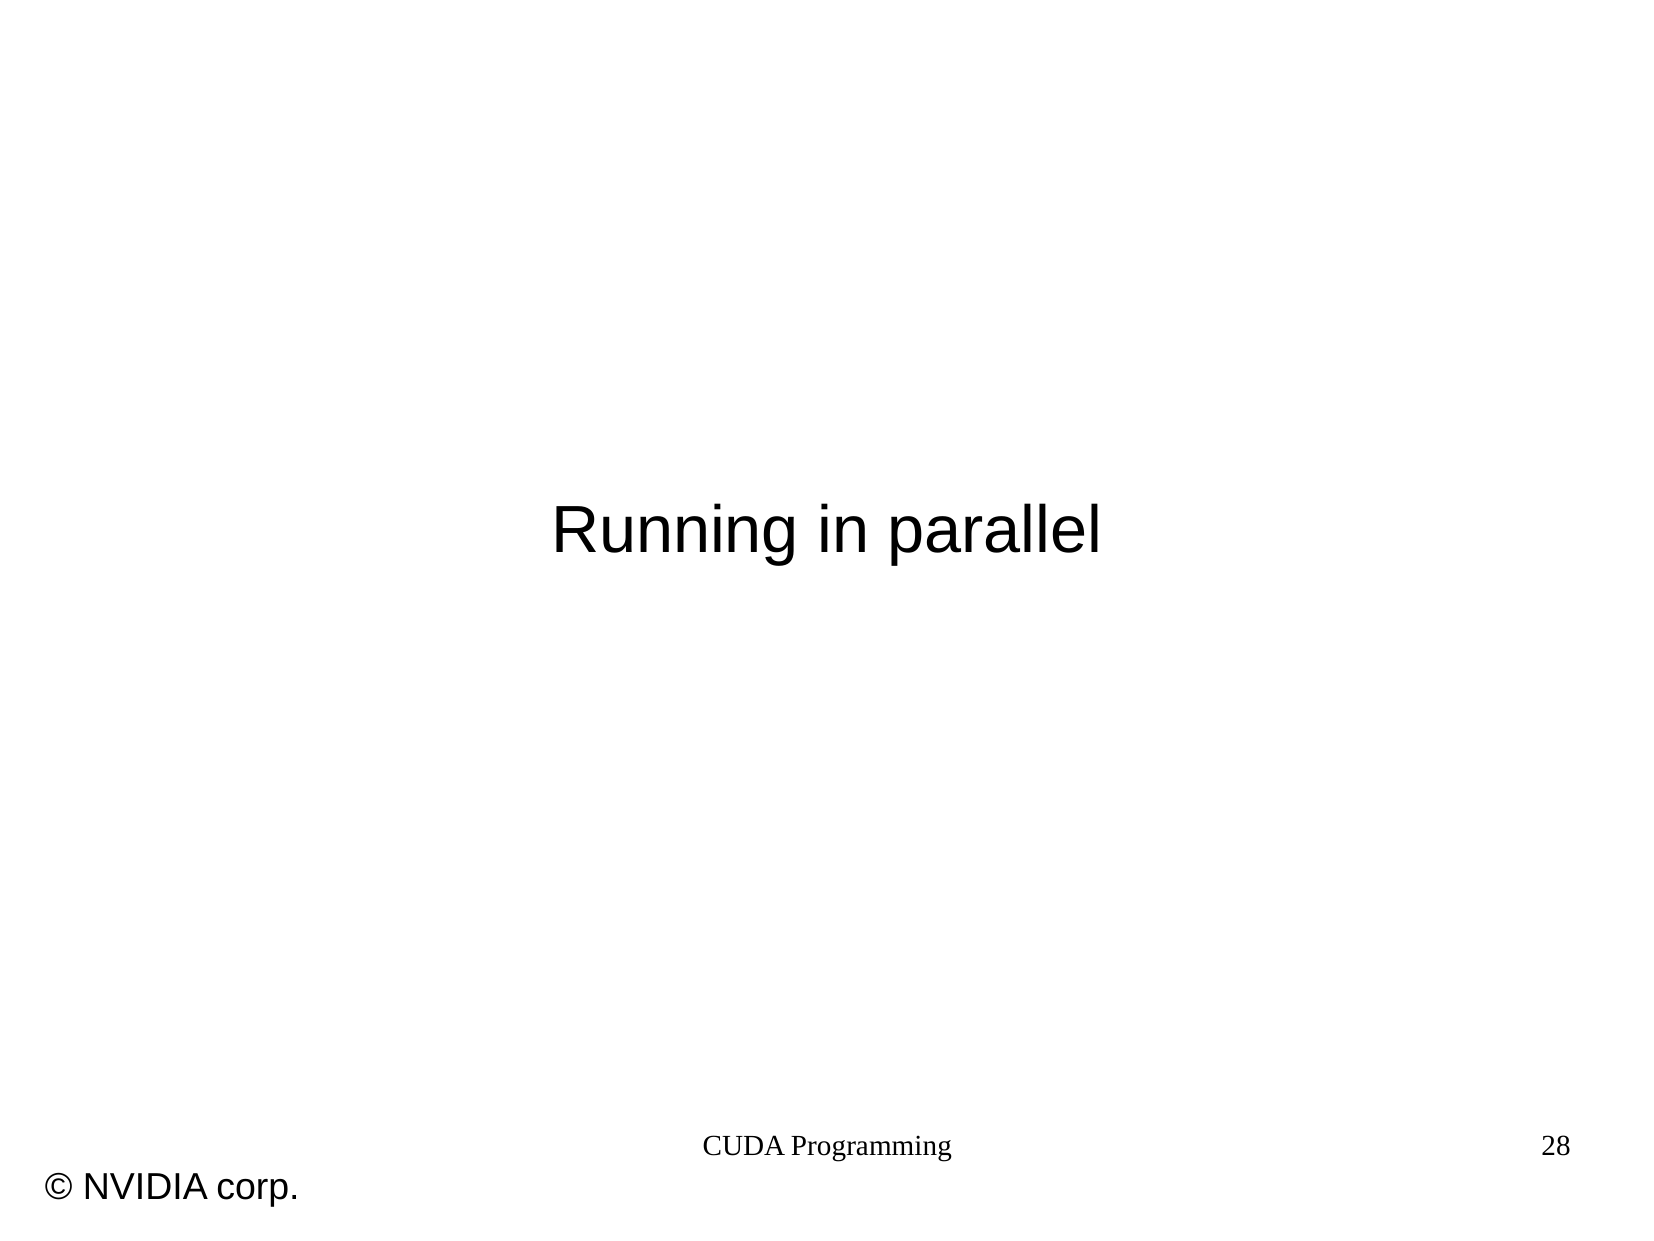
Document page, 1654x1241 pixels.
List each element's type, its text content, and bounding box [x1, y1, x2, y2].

subtitle Running in parallel [82, 49, 1571, 1010]
text_box © NVIDIA corp. [30, 1158, 331, 1216]
